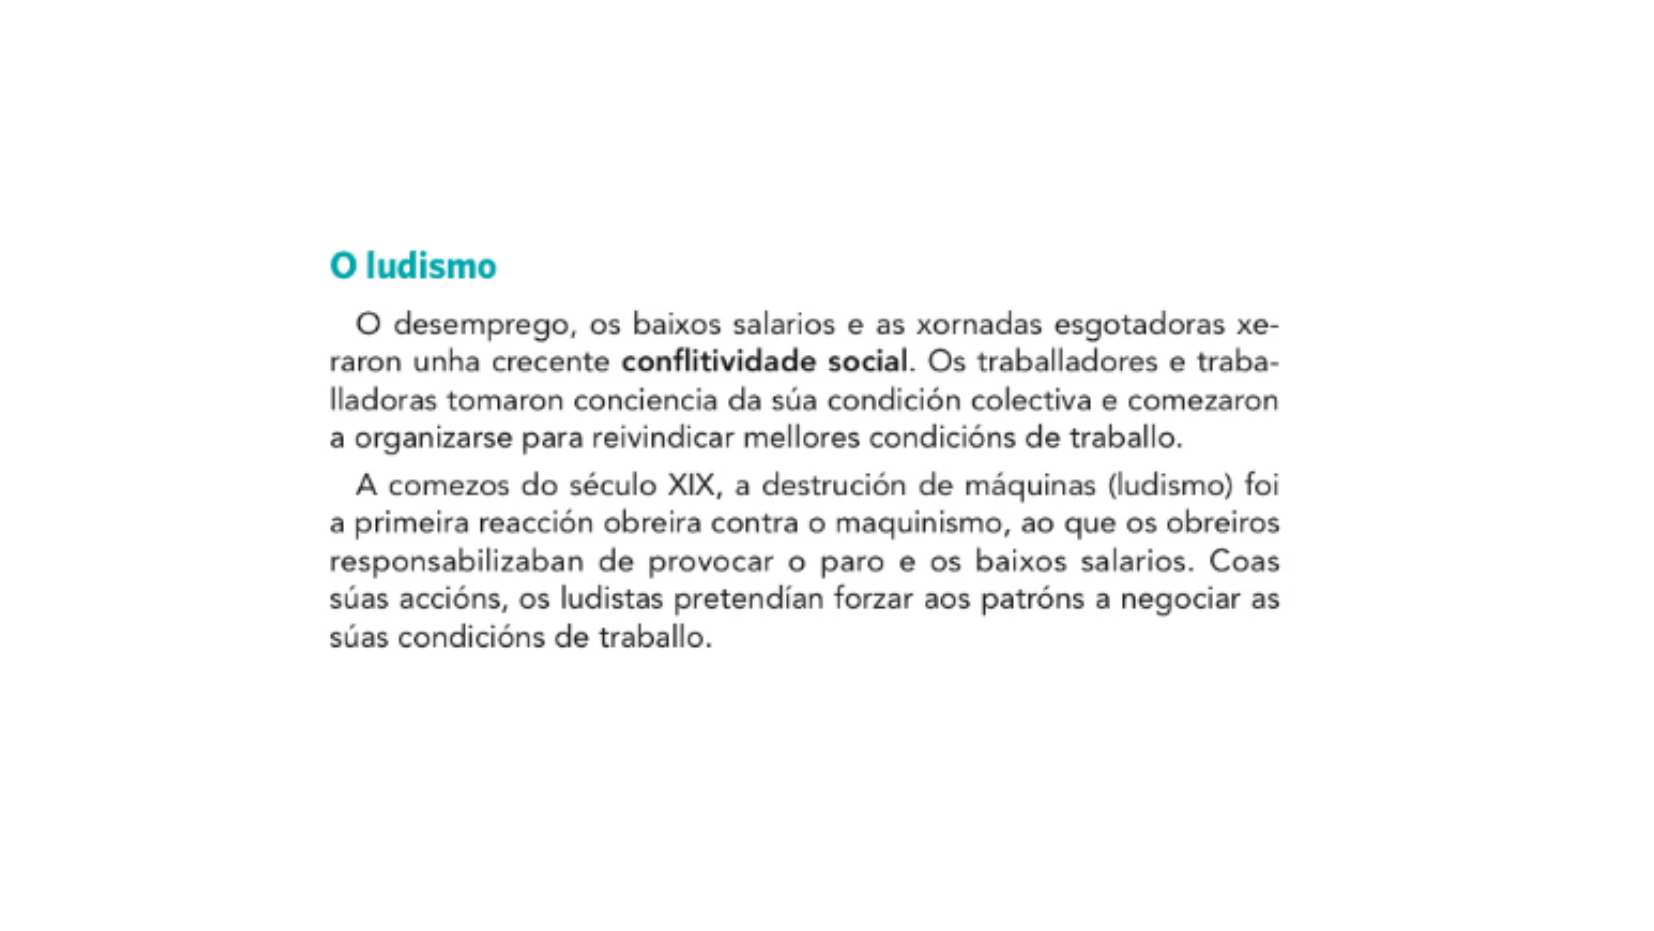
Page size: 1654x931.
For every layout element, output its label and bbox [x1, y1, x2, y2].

picture [299, 236, 1320, 680]
